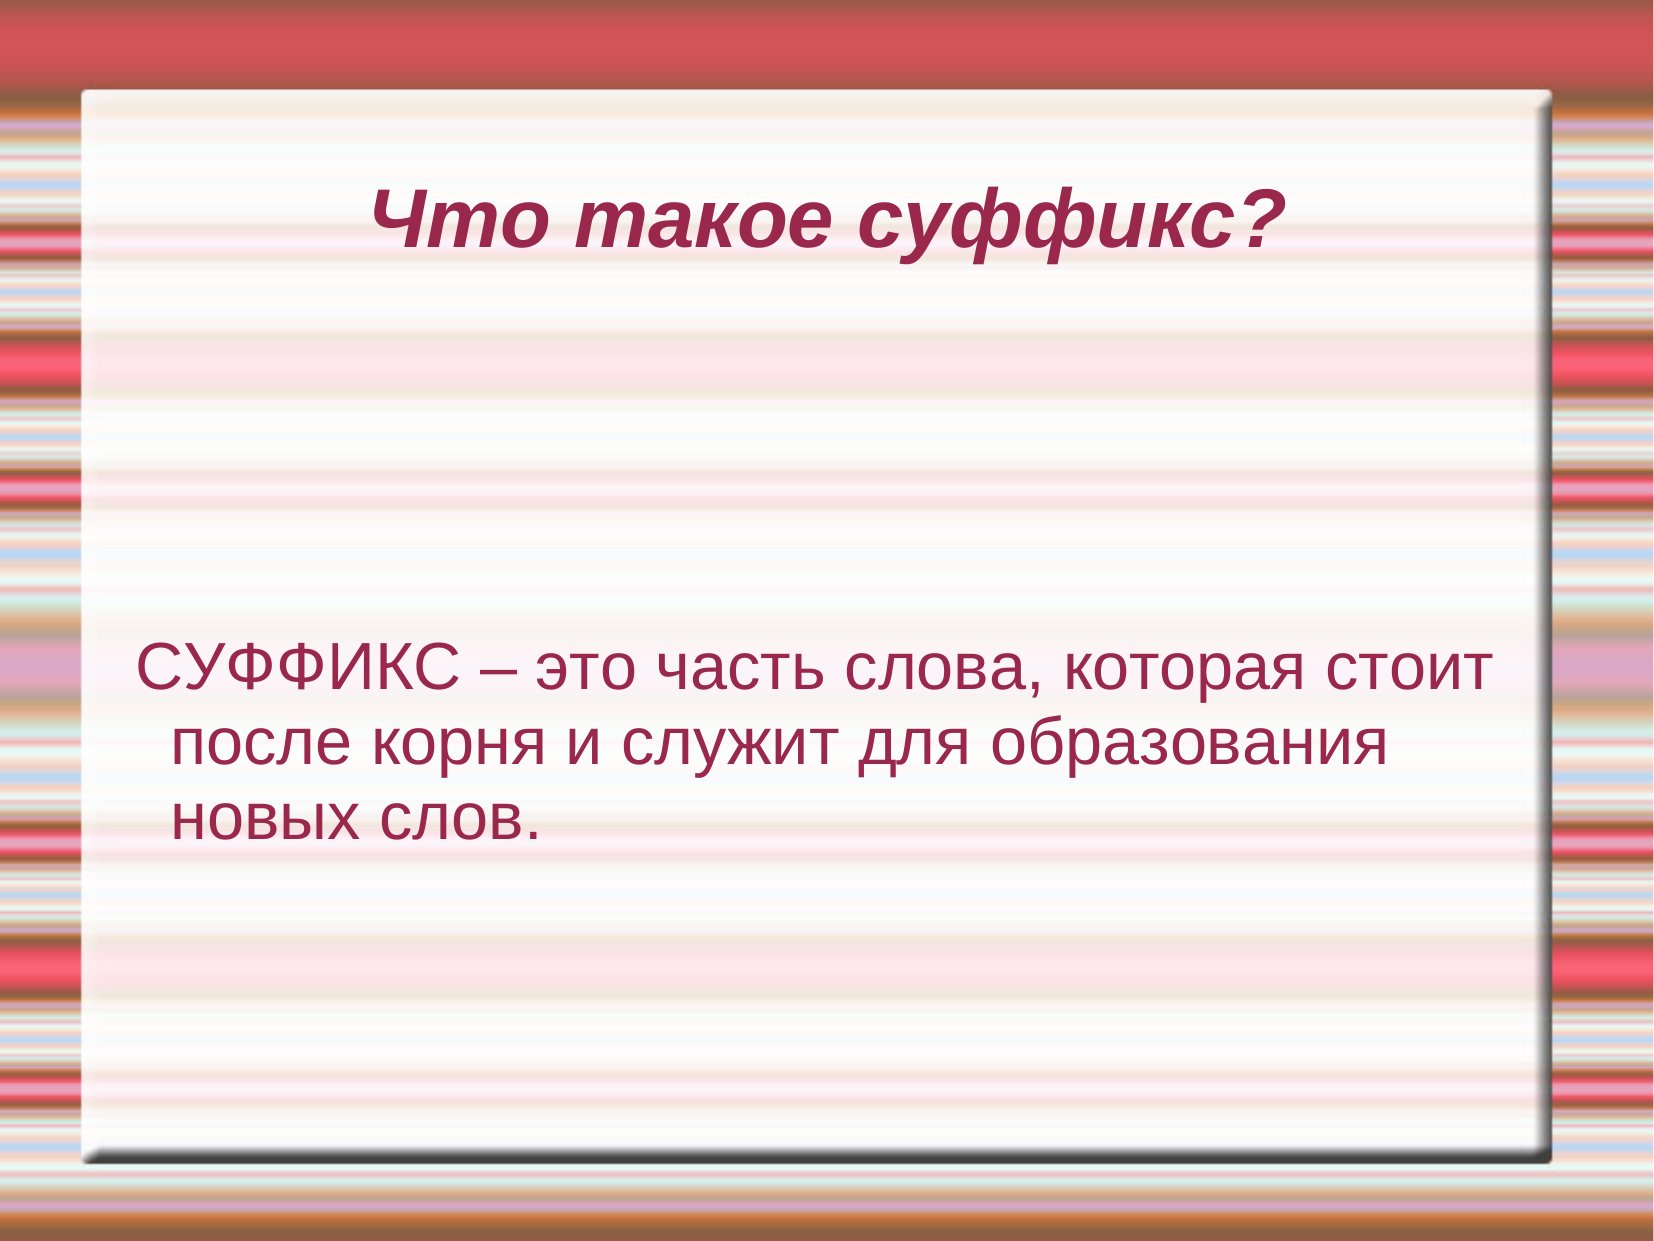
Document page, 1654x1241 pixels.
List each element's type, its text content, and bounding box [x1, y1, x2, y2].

subtitle СУФФИКС – это часть слова, которая стоит после корня и служит для образования новых слов. [134, 358, 1516, 1125]
title Что такое суффикс? [121, 122, 1534, 315]
picture [0, 0, 1654, 1241]
